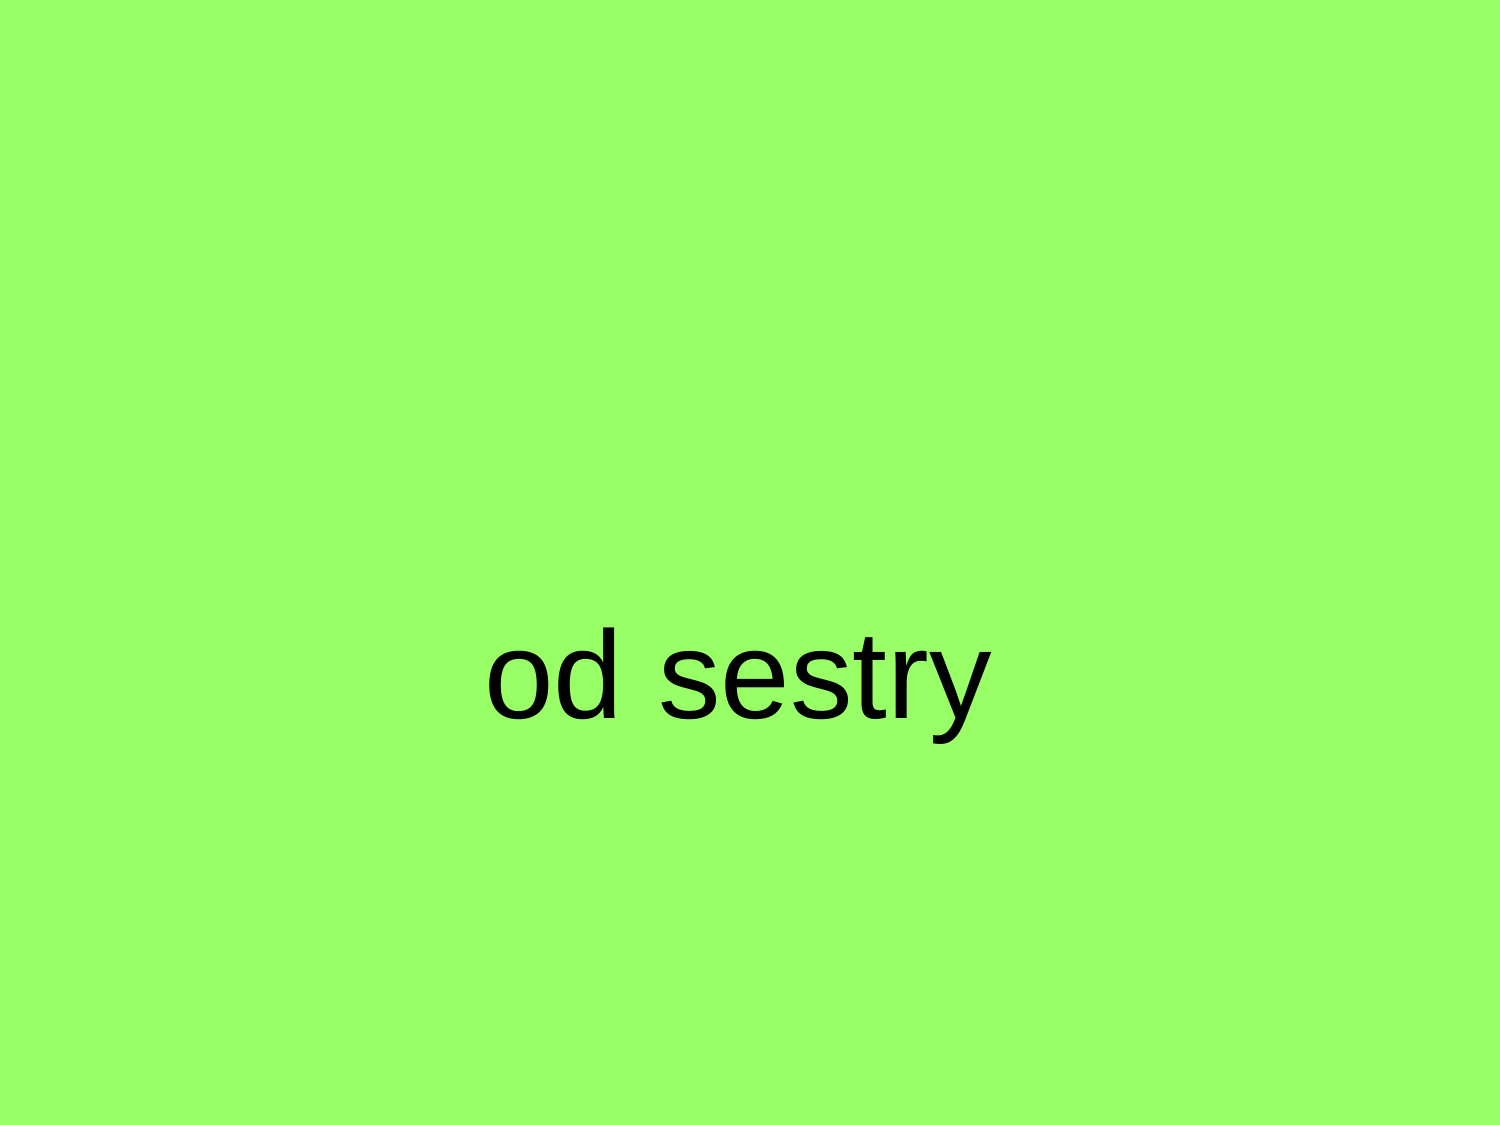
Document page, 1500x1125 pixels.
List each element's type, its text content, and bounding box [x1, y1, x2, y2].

subtitle od sestry [76, 586, 1400, 921]
